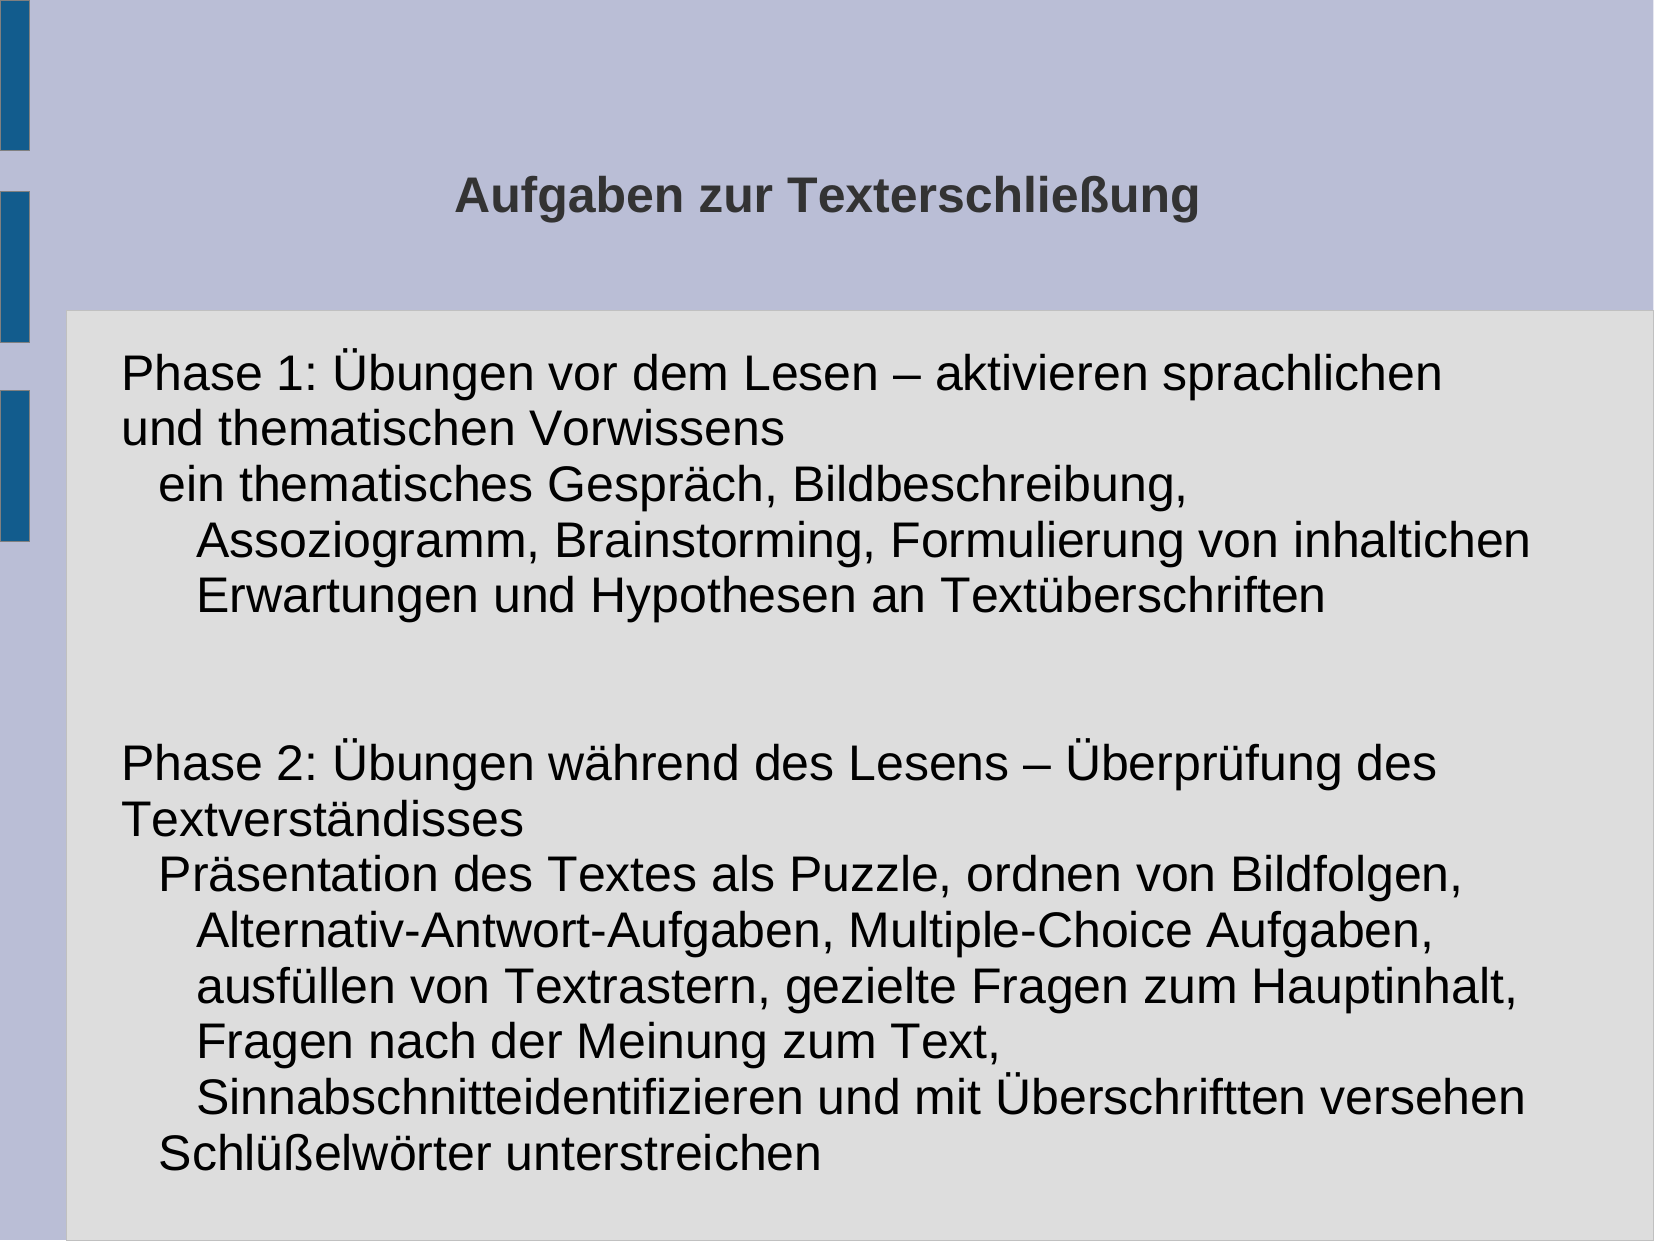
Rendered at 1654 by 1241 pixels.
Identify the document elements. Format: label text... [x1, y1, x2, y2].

title Aufgaben zur Texterschließung [121, 91, 1534, 299]
list Phase 1: Übungen vor dem Lesen – aktivieren sprachlichen und thematischen Vorwissens ein thematisches Gespräch, Bildbeschreibung, Assoziogramm, Brainstorming, Formulierung von inhaltichen Erwartungen und Hypothesen an Textüberschriften Phase 2: Übungen während des Lesens – Überprüfung des Textverständisses Präsentation des Textes als Puzzle, ordnen von Bildfolgen, Alternativ-Antwort-Aufgaben, Multiple-Choice Aufgaben, ausfüllen von Textrastern, gezielte Fragen zum Hauptinhalt, Fragen nach der Meinung zum Text, Sinnabschnitteidentifizieren und mit Überschriftten versehen Schlüßelwörter unterstreichen [121, 344, 1534, 1182]
